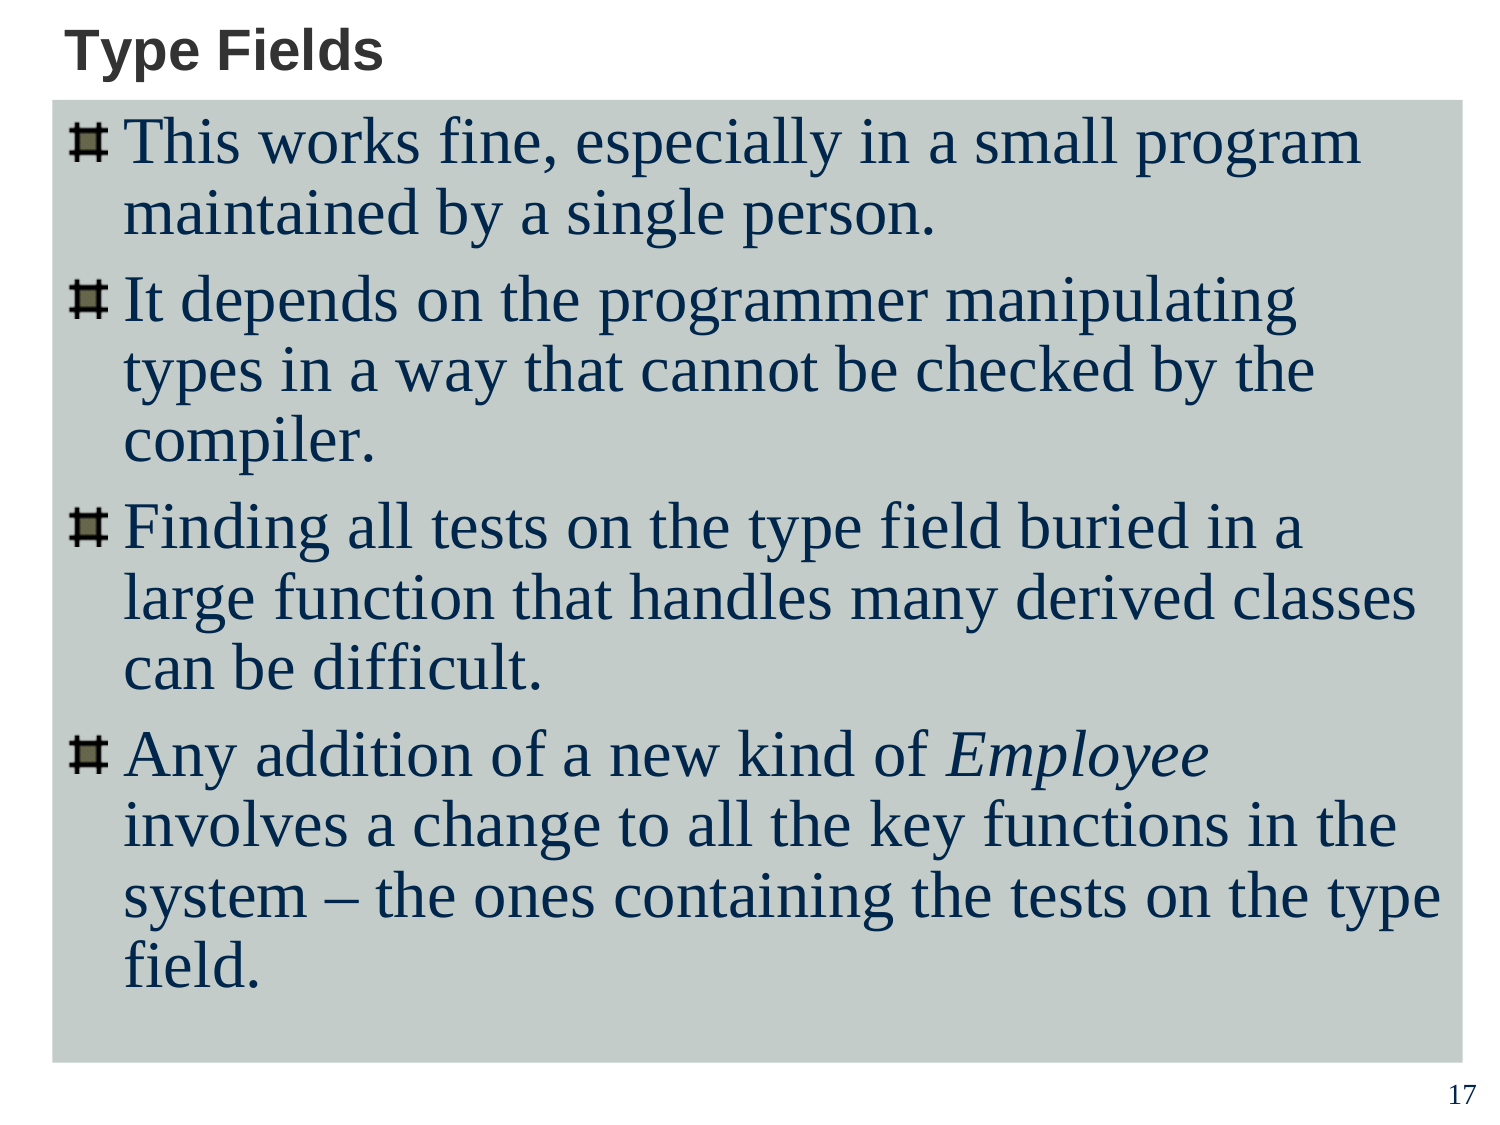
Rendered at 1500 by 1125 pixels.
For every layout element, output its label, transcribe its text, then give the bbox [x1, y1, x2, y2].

title Type Fields [50, 0, 1450, 91]
list This works fine, especially in a small program maintained by a single person. It depends on the programmer manipulating types in a way that cannot be checked by the compiler. Finding all tests on the type field buried in a large function that handles many derived classes can be difficult. Any addition of a new kind of Employee involves a change to all the key functions in the system – the ones containing the tests on the type field. [52, 99, 1463, 1063]
